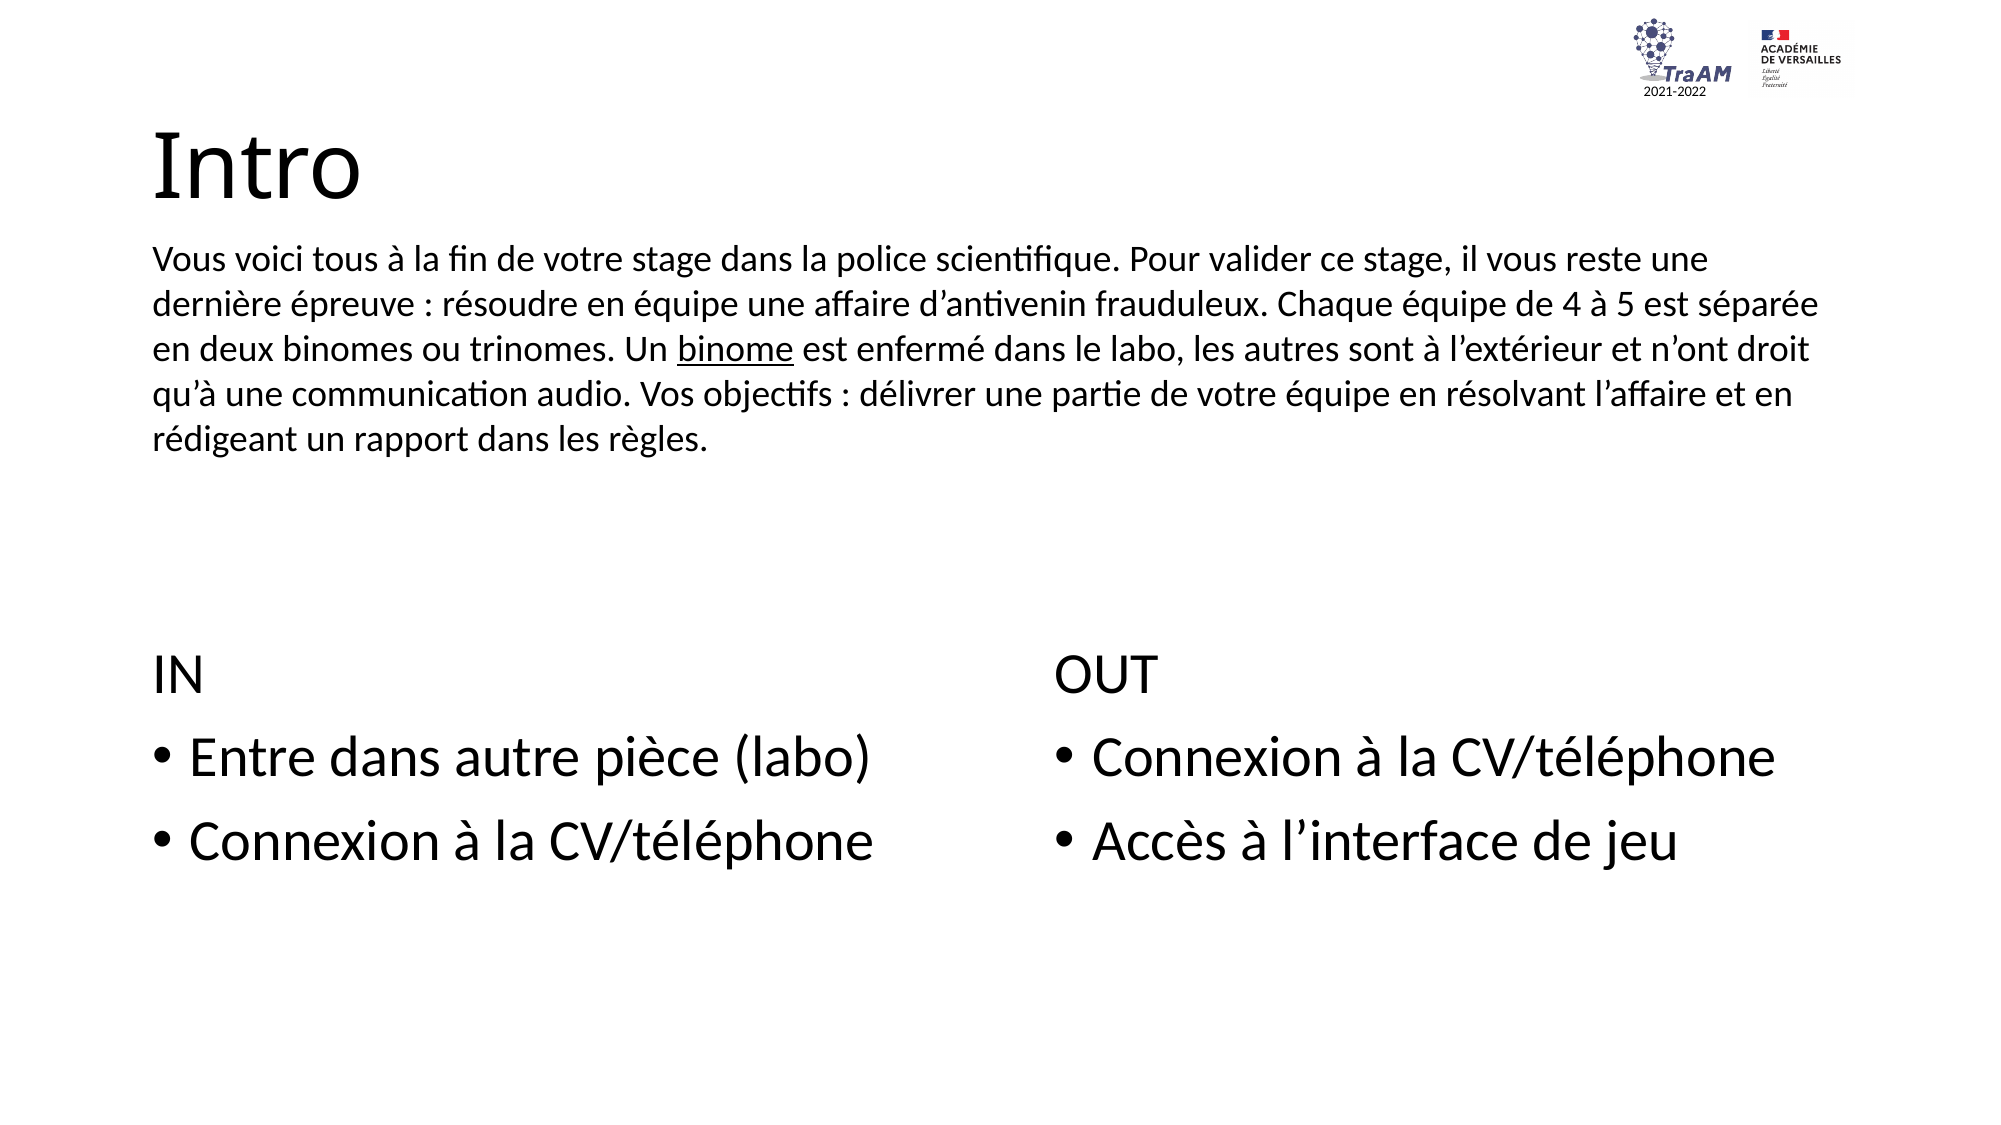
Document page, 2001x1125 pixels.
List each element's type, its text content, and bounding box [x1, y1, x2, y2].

title Intro [137, 59, 1863, 226]
text_box Vous voici tous à la fin de votre stage dans la police scientifique. Pour valider ce stage, il vous reste une dernière épreuve : résoudre en équipe une affaire d’antivenin frauduleux. Chaque équipe de 4 à 5 est séparée en deux binomes ou trinomes. Un binome est enfermé dans le labo, les autres sont à l’extérieur et n’ont droit qu’à une communication audio. Vos objectifs : délivrer une partie de votre équipe en résolvant l’affaire et en rédigeant un rapport dans les règles. [137, 226, 1863, 469]
list IN Entre dans autre pièce (labo) Connexion à la CV/téléphone [137, 635, 961, 1014]
text_box OUT Connexion à la CV/téléphone Accès à l’interface de jeu [1039, 635, 1863, 1014]
